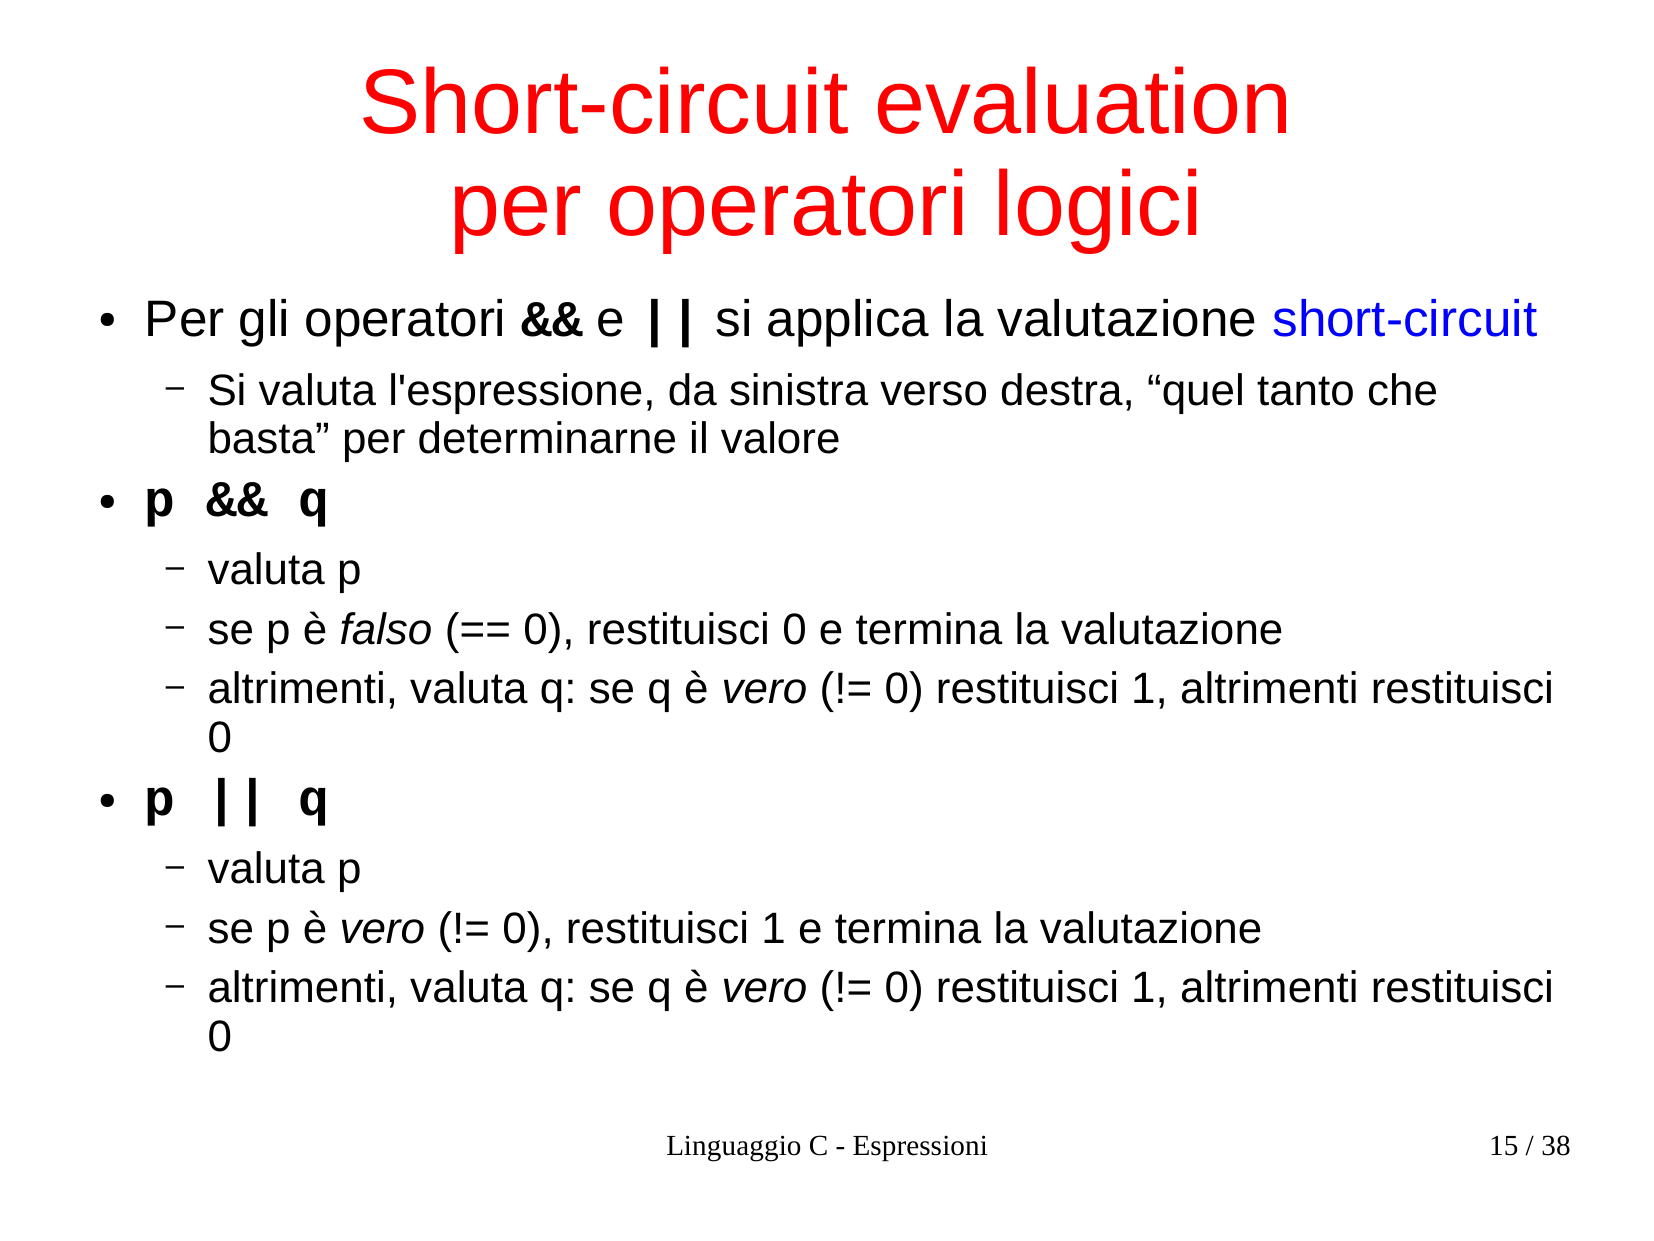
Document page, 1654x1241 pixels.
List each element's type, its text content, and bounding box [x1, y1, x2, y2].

list Per gli operatori && e || si applica la valutazione short-circuit Si valuta l'espressione, da sinistra verso destra, “quel tanto che basta” per determinarne il valore p && q valuta p se p è falso (== 0), restituisci 0 e termina la valutazione altrimenti, valuta q: se q è vero (!= 0) restituisci 1, altrimenti restituisci 0 p || q valuta p se p è vero (!= 0), restituisci 1 e termina la valutazione altrimenti, valuta q: se q è vero (!= 0) restituisci 1, altrimenti restituisci 0 [82, 290, 1571, 1109]
title Short-circuit evaluation per operatori logici [82, 49, 1571, 257]
